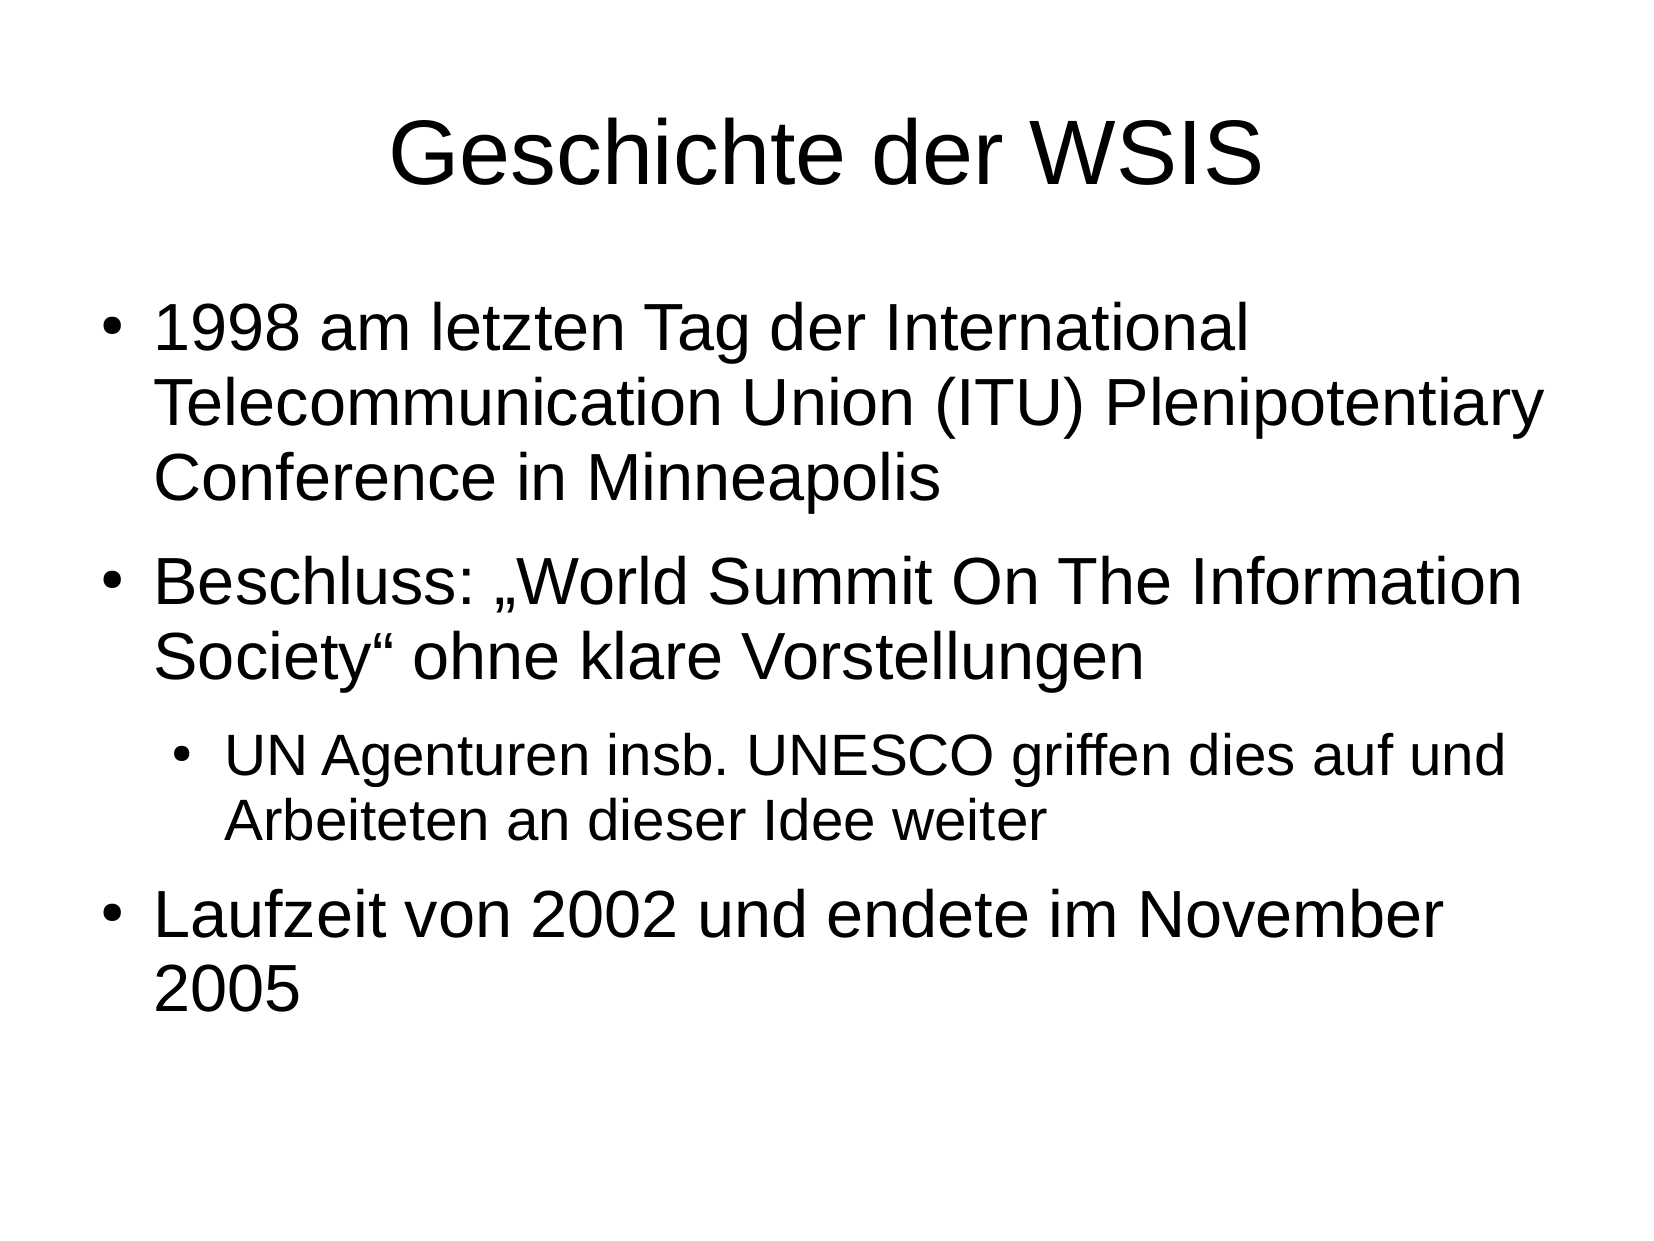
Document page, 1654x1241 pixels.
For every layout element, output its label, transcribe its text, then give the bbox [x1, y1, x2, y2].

list 1998 am letzten Tag der International Telecommunication Union (ITU) Plenipotentiary Conference in Minneapolis Beschluss: „World Summit On The Information Society“ ohne klare Vorstellungen UN Agenturen insb. UNESCO griffen dies auf und Arbeiteten an dieser Idee weiter Laufzeit von 2002 und endete im November 2005 [82, 290, 1571, 1109]
title Geschichte der WSIS [82, 49, 1571, 257]
